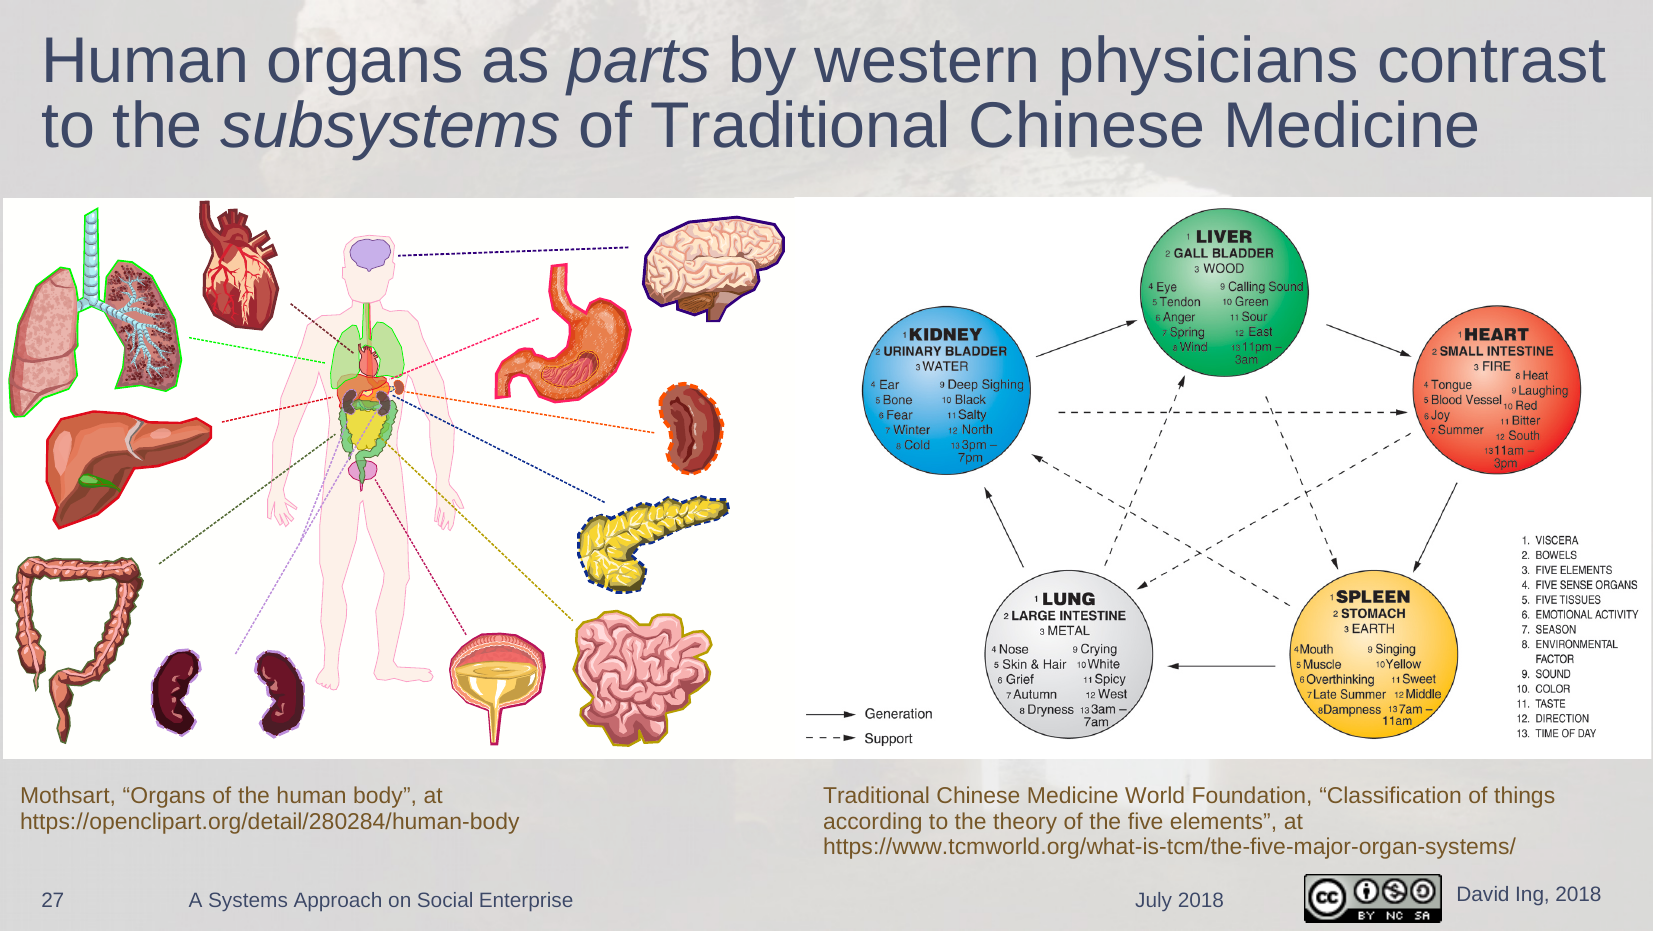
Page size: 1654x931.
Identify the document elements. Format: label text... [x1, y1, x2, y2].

text_box Mothsart, “Organs of the human body”, at https://openclipart.org/detail/280284/human-body [5, 775, 776, 842]
table_cell Pursuits: [0, 0, 1653, 931]
text_box Traditional Chinese Medicine World Foundation, “Classification of things according to the theory of the five elements”, at https://www.tcmworld.org/what-is-tcm/the-five-major-organ-systems/ [808, 775, 1579, 868]
title Human organs as parts by western physicians contrast to the subsystems of Traditional Chinese Medicine [41, 30, 1613, 183]
picture [1, 197, 1652, 759]
picture [1304, 874, 1442, 923]
